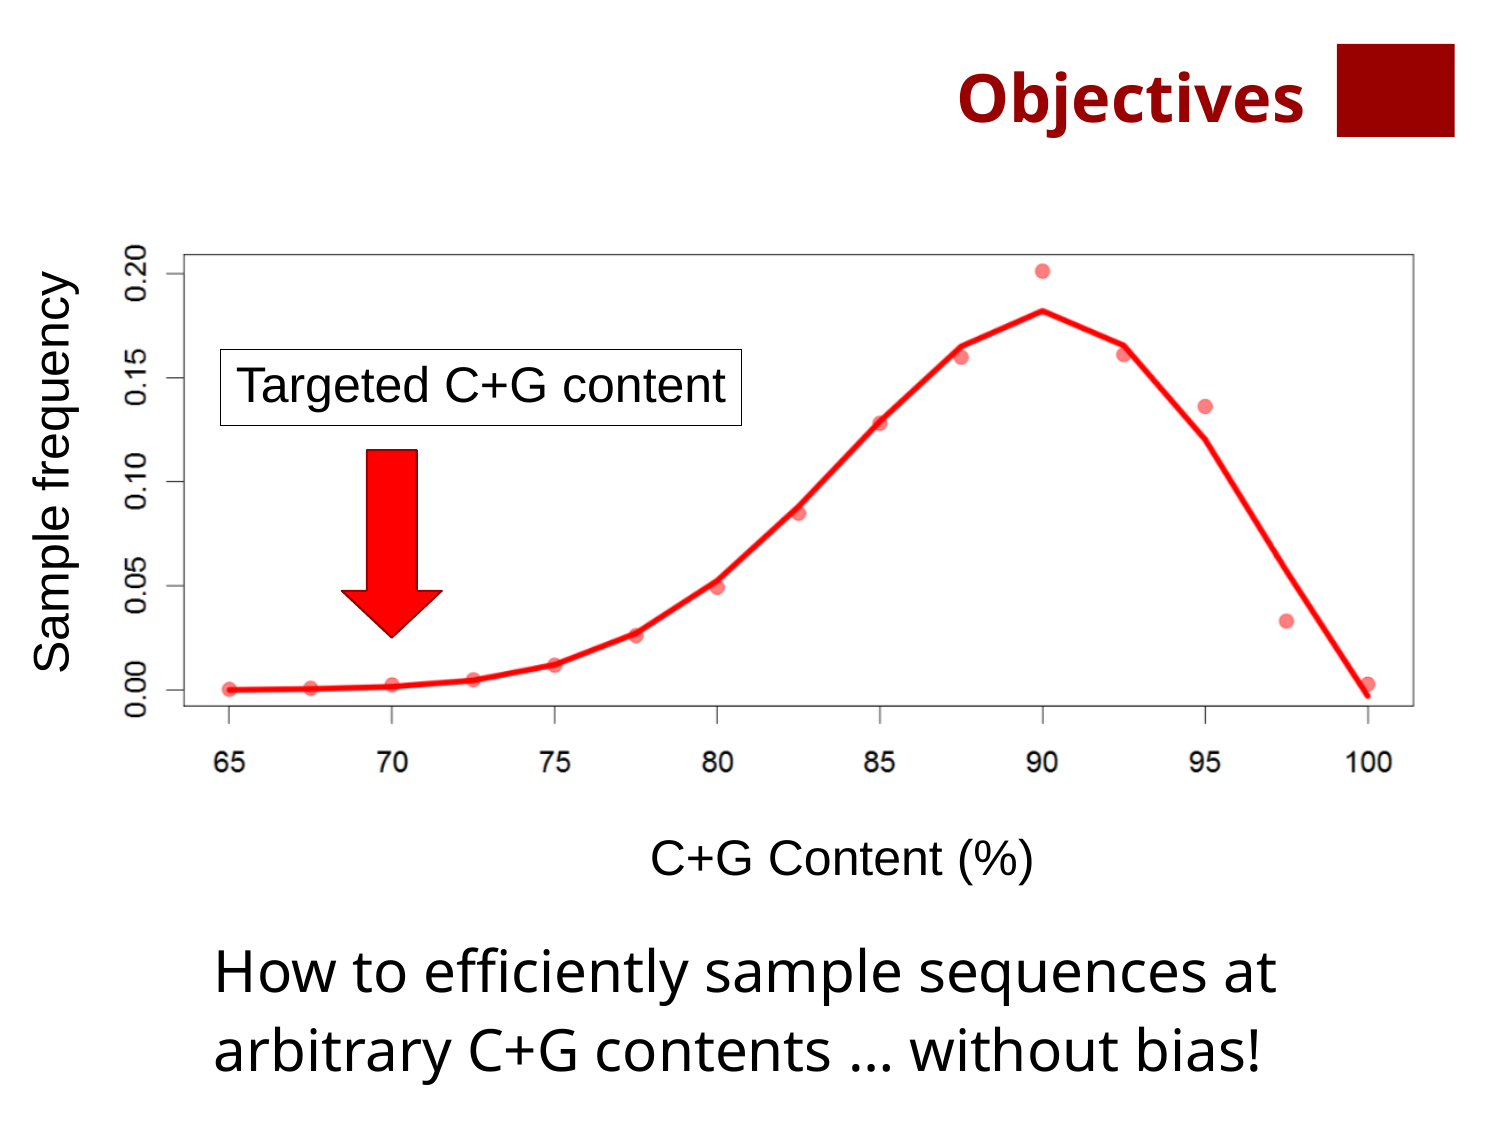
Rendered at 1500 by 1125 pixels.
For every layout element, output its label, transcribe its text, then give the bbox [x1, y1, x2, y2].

picture [110, 231, 1433, 784]
text_box How to efficiently sample sequences at arbitrary C+G contents … without bias! [199, 922, 1400, 1080]
text_box Sample frequency [15, 193, 129, 690]
text_box Objectives [941, 43, 1324, 140]
text_box Targeted C+G content [220, 349, 742, 426]
text_box C+G Content (%) [635, 822, 1126, 936]
text_box [341, 450, 442, 638]
